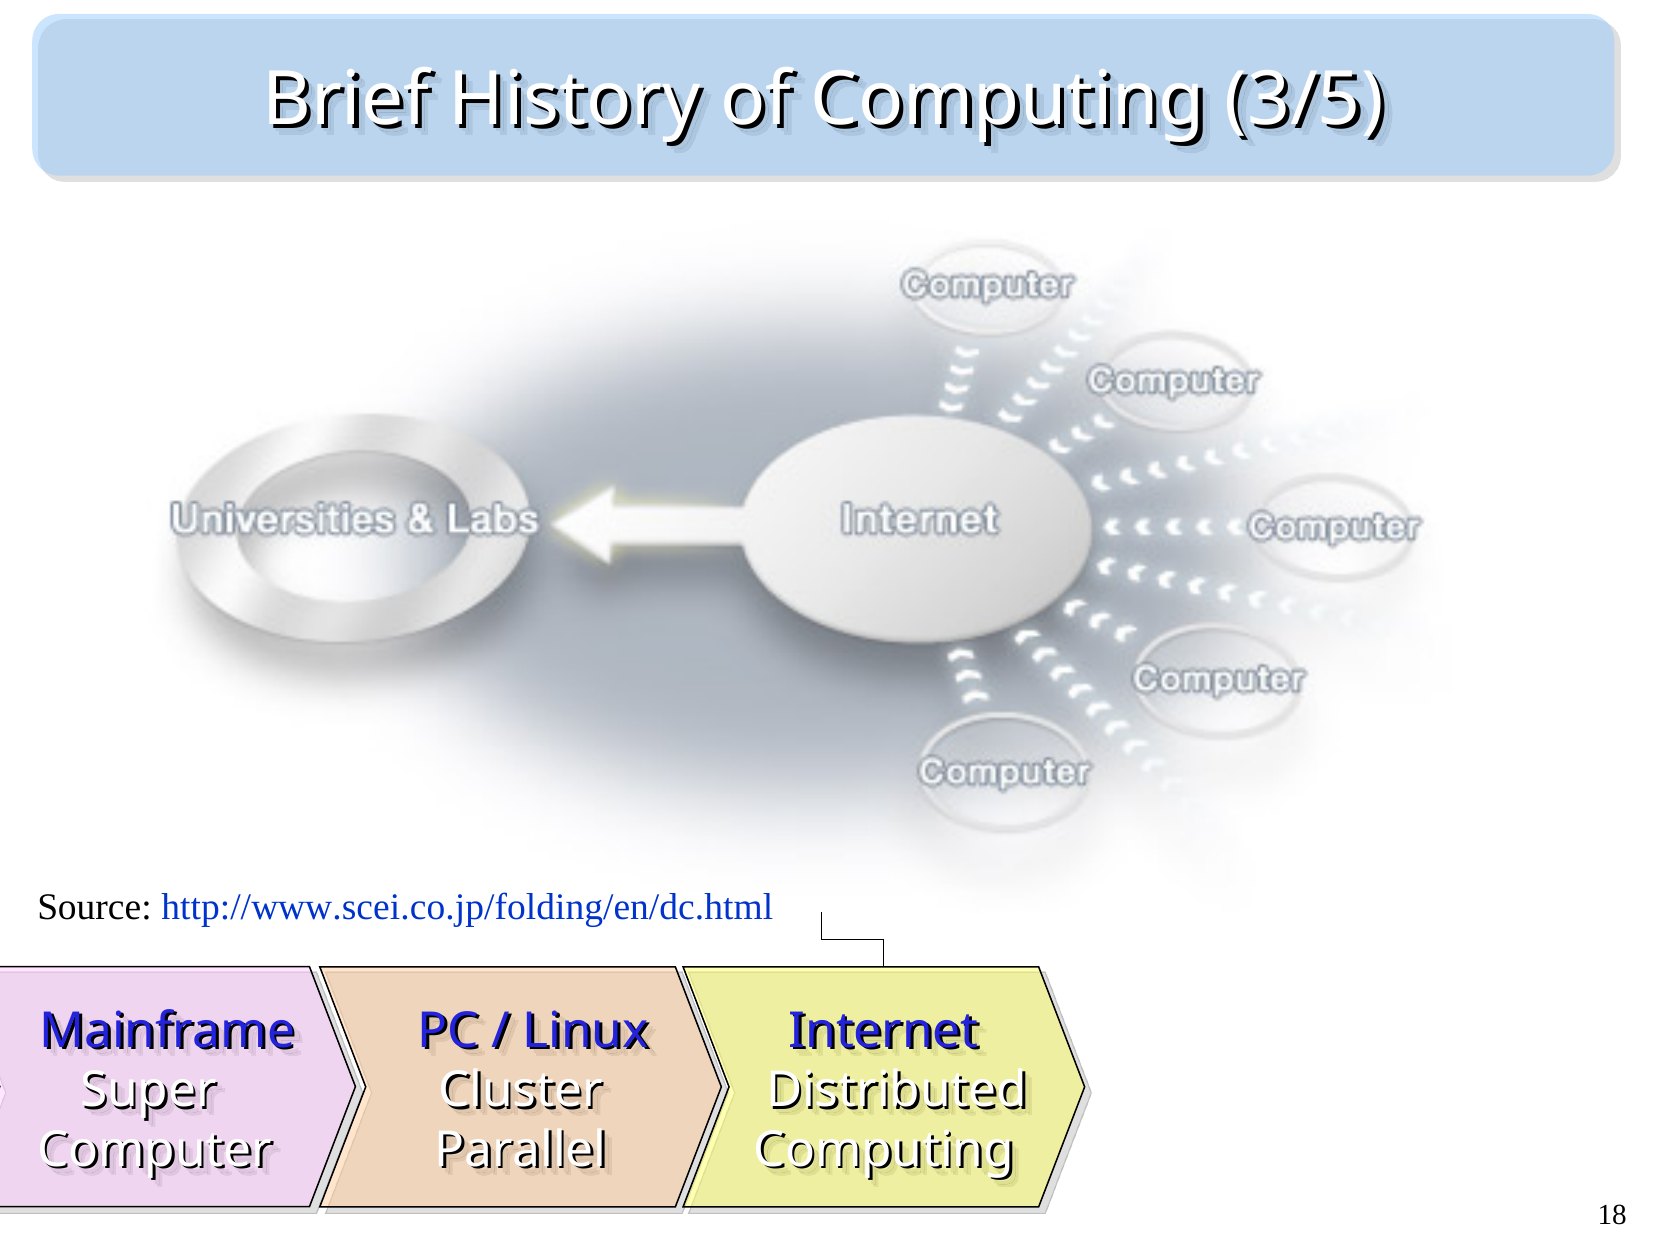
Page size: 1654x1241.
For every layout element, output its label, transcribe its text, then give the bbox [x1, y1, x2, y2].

text_box Internet Distributed Computing [683, 966, 1085, 1207]
text_box PC / Linux Cluster Parallel [319, 966, 722, 1207]
text_box Source: http://www.scei.co.jp/folding/en/dc.html [22, 874, 886, 935]
text_box Mainframe Super Computer [0, 966, 356, 1207]
picture [146, 209, 1498, 913]
text_box Brief History of Computing (3/5) [32, 13, 1615, 176]
